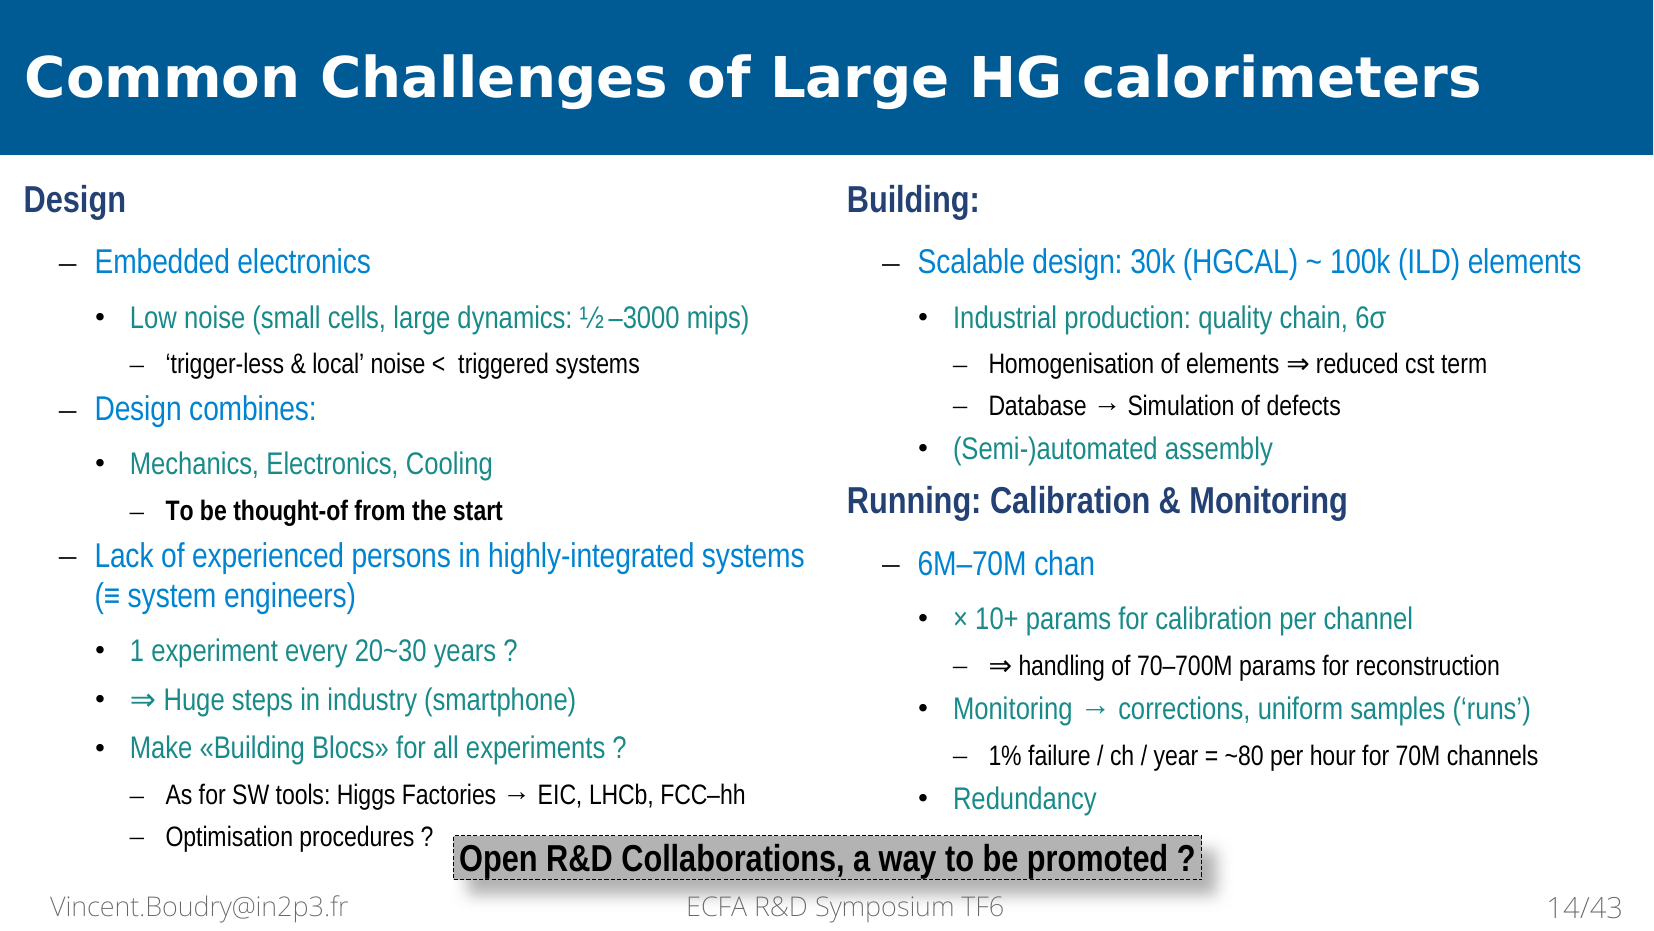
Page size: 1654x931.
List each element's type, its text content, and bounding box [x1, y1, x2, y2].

list Building: Scalable design: 30k (HGCAL) ~ 100k (ILD) elements Industrial production: quality chain, 6σ Homogenisation of elements ⇒ reduced cst term Database → Simulation of defects (Semi-)automated assembly Running: Calibration & Monitoring 6M–70M chan × 10+ params for calibration per channel ⇒ handling of 70–700M params for reconstruction Monitoring → corrections, uniform samples (‘runs’) 1% failure / ch / year = ~80 per hour for 70M channels Redundancy [846, 177, 1631, 849]
title Common Challenges of Large HG calorimeters [24, 12, 1635, 143]
text_box Open R&D Collaborations, a way to be promoted ? [453, 835, 1202, 880]
list Design Embedded electronics Low noise (small cells, large dynamics: ½ –3000 mips) ‘trigger-less & local’ noise < triggered systems Design combines: Mechanics, Electronics, Cooling To be thought-of from the start Lack of experienced persons in highly-integrated systems (≡ system engineers) 1 experiment every 20~30 years ? ⇒ Huge steps in industry (smartphone) Make «Building Blocs» for all experiments ? As for SW tools: Higgs Factories → EIC, LHCb, FCC–hh Optimisation procedures ? [23, 177, 808, 856]
